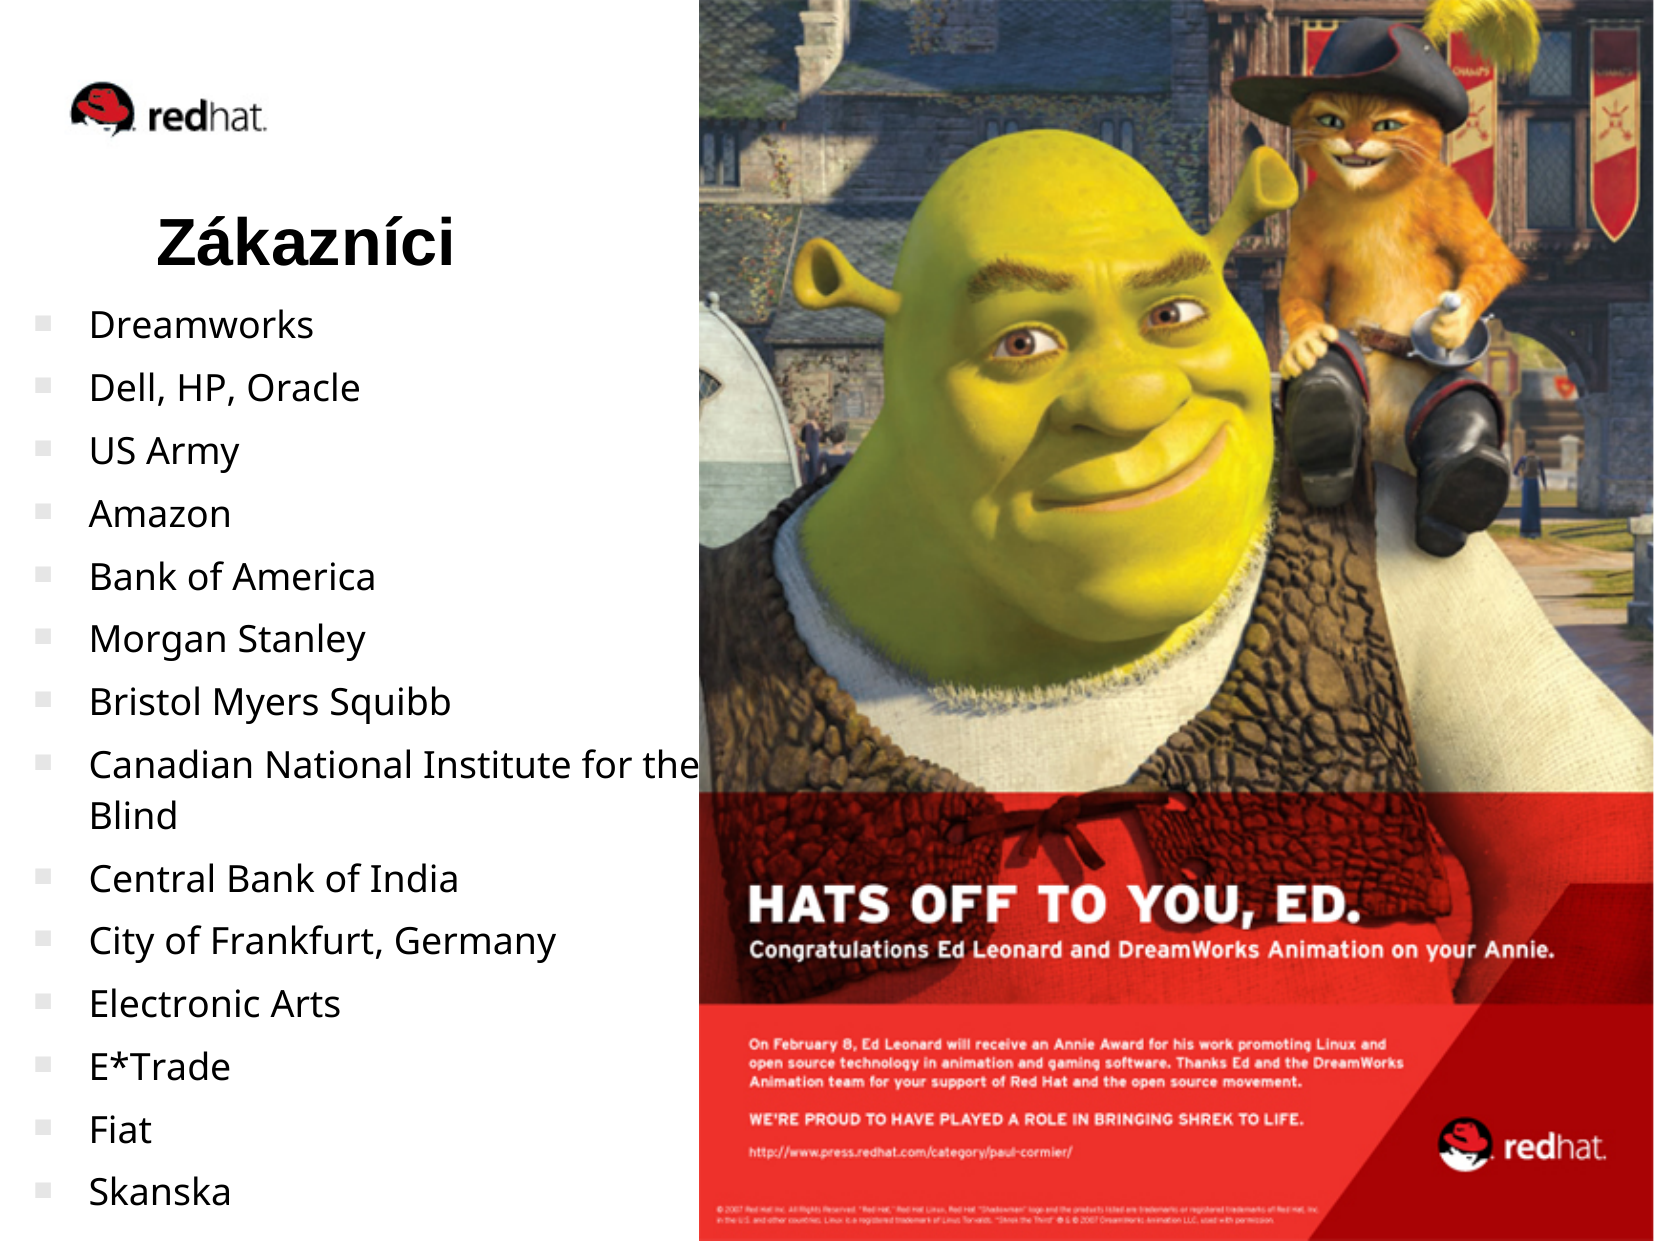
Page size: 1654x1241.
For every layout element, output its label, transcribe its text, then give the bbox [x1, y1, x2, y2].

title Zákazníci [156, 196, 665, 288]
list Dreamworks Dell, HP, Oracle US Army Amazon Bank of America Morgan Stanley Bristol Myers Squibb Canadian National Institute for the Blind Central Bank of India City of Frankfurt, Germany Electronic Arts E*Trade Fiat Skanska [17, 298, 704, 1168]
picture [0, 0, 1654, 1241]
